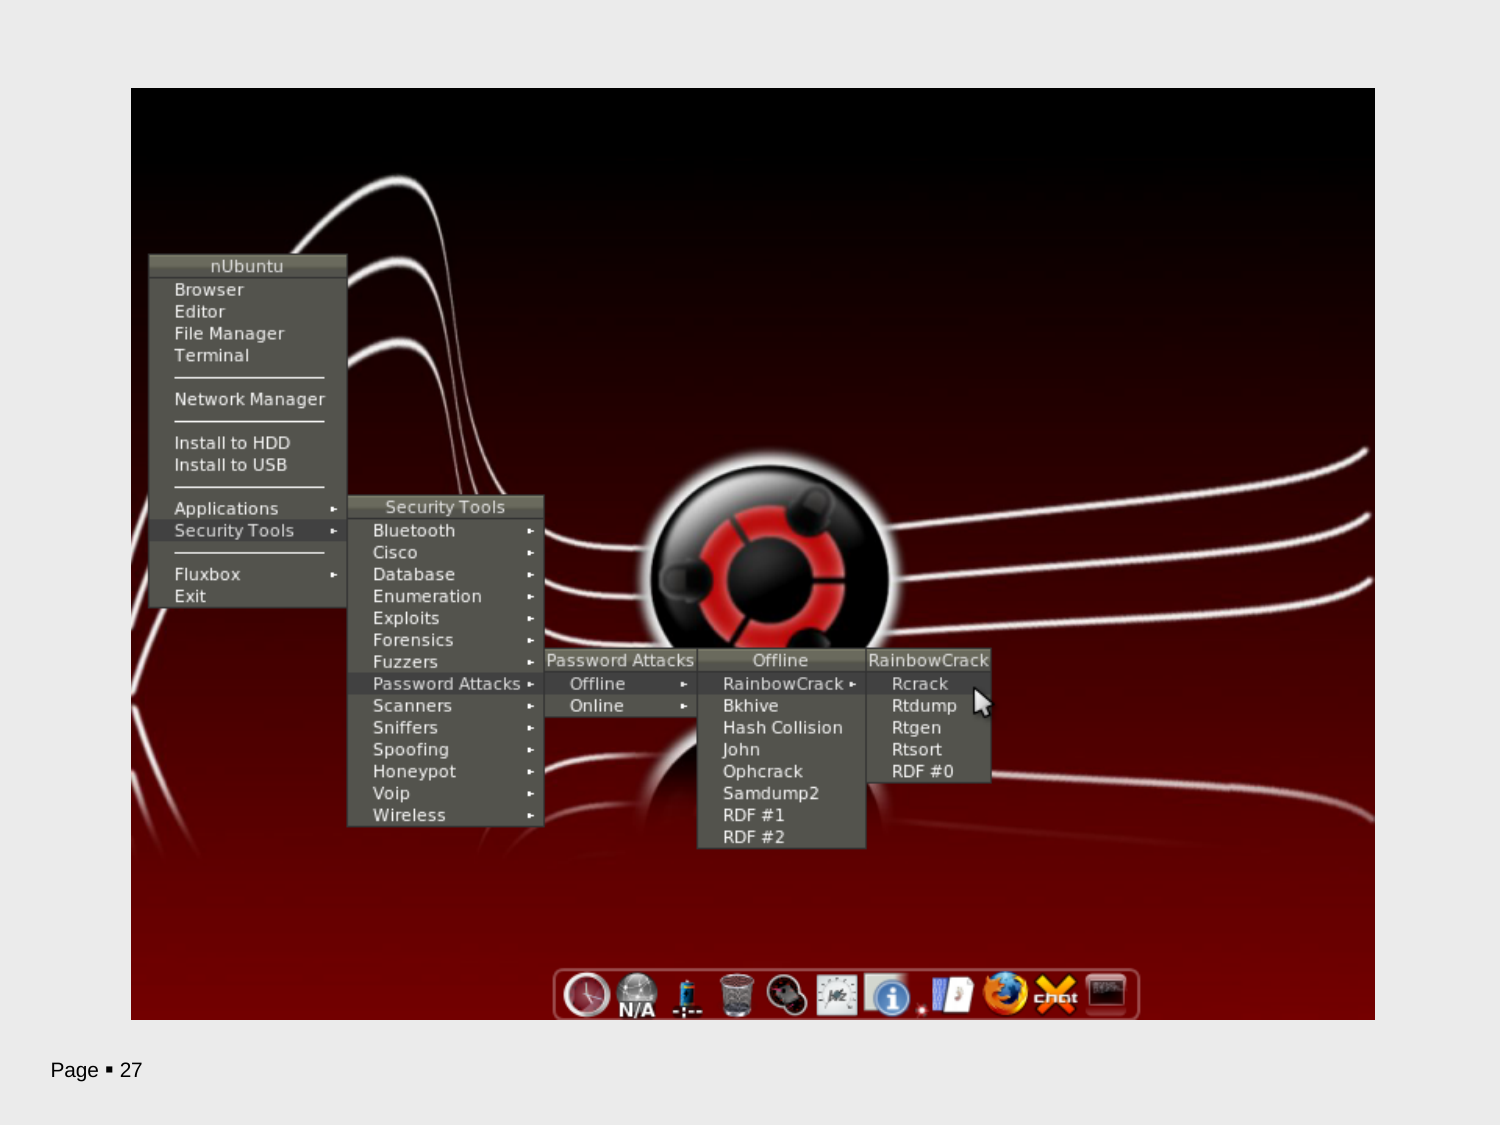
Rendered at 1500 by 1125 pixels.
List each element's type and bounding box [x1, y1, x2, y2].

picture [131, 88, 1375, 1020]
